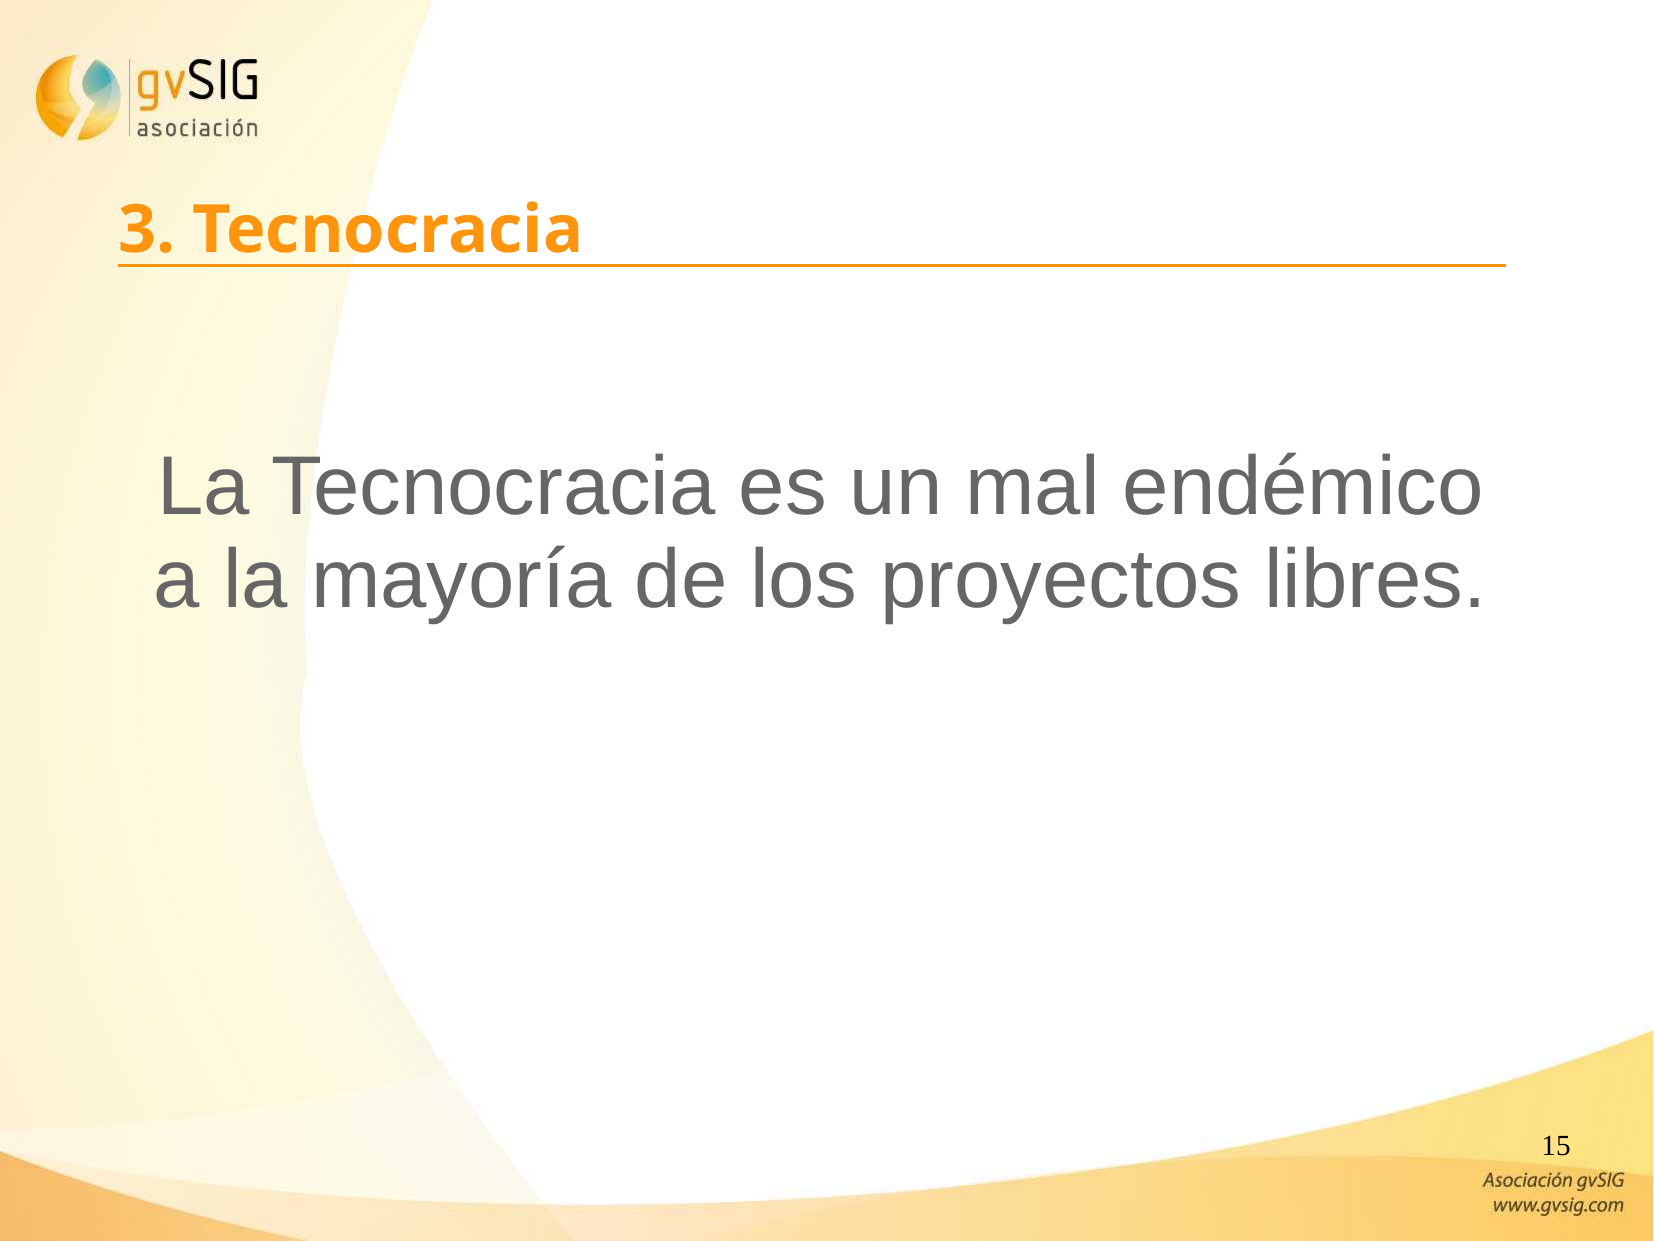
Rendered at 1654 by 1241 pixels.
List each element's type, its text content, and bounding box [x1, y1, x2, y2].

title 3. Tecnocracia [118, 177, 1607, 276]
text_box La Tecnocracia es un mal endémico a la mayoría de los proyectos libres. [112, 432, 1530, 773]
picture [0, 0, 1654, 1241]
